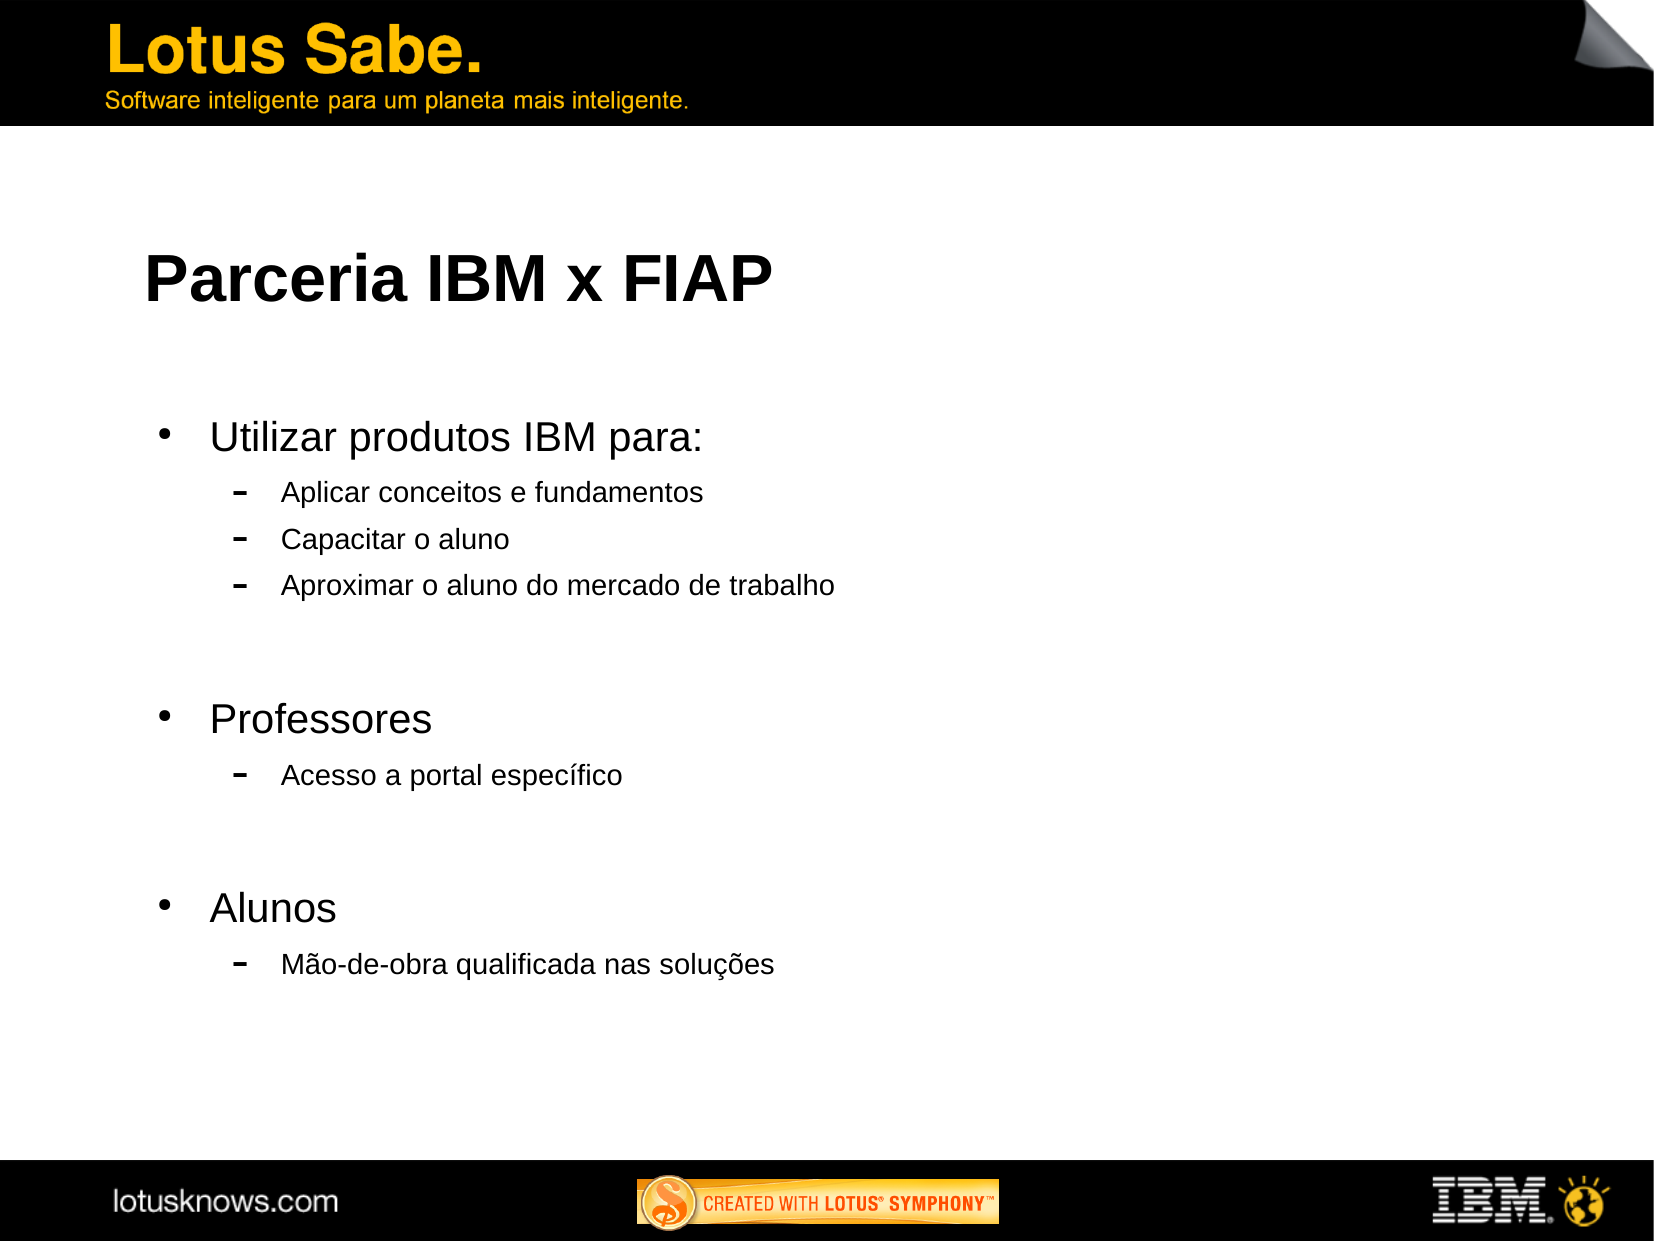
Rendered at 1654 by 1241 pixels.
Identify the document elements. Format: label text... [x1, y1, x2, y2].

picture [0, 0, 1654, 126]
list Utilizar produtos IBM para: Aplicar conceitos e fundamentos Capacitar o aluno Aproximar o aluno do mercado de trabalho Professores Acesso a portal específico Alunos Mão-de-obra qualificada nas soluções [139, 338, 1552, 988]
title Parceria IBM x FIAP [145, 143, 1513, 316]
picture [0, 1160, 1654, 1241]
